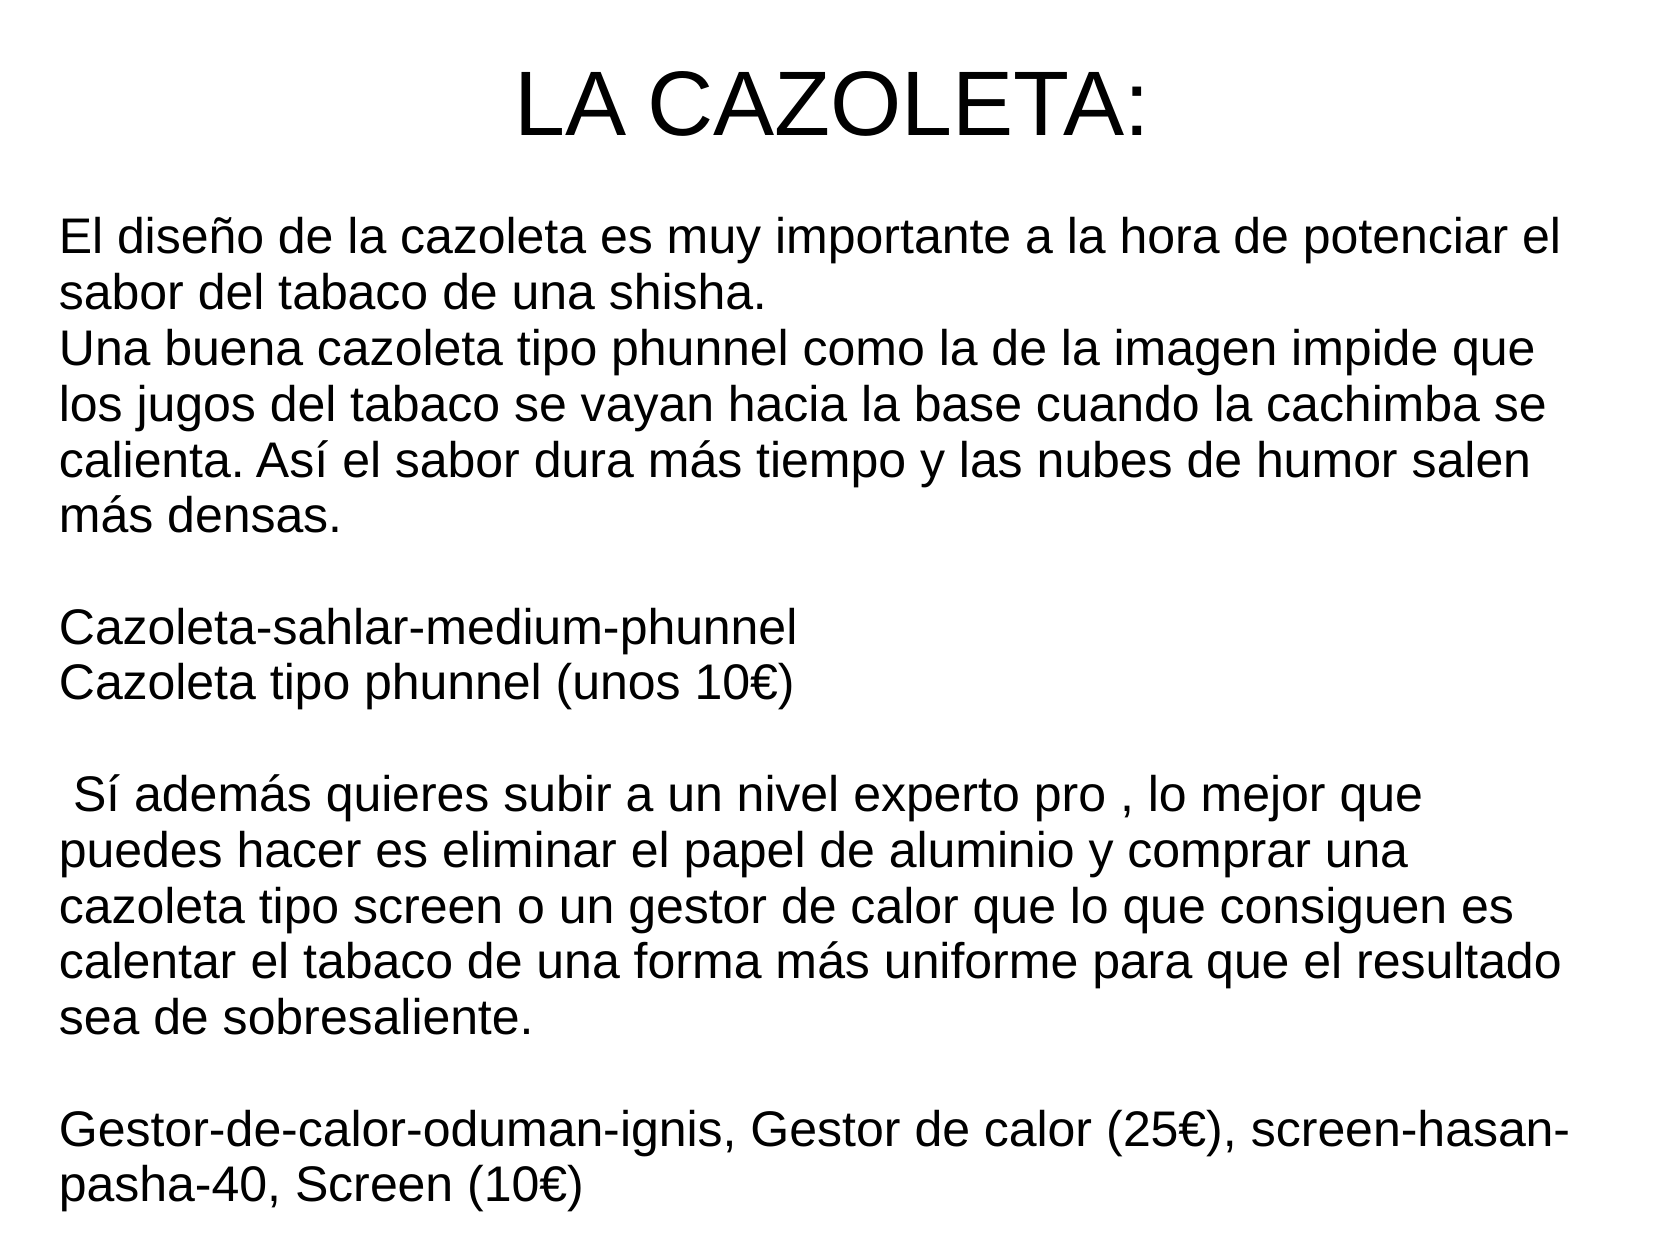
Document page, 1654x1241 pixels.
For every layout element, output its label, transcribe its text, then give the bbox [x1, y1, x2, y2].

subtitle El diseño de la cazoleta es muy importante a la hora de potenciar el sabor del tabaco de una shisha. Una buena cazoleta tipo phunnel como la de la imagen impide que los jugos del tabaco se vayan hacia la base cuando la cachimba se calienta. Así el sabor dura más tiempo y las nubes de humor salen más densas. Cazoleta-sahlar-medium-phunnel Cazoleta tipo phunnel (unos 10€) Sí además quieres subir a un nivel experto pro , lo mejor que puedes hacer es eliminar el papel de aluminio y comprar una cazoleta tipo screen o un gestor de calor que lo que consiguen es calentar el tabaco de una forma más uniforme para que el resultado sea de sobresaliente. Gestor-de-calor-oduman-ignis, Gestor de calor (25€), screen-hasan-pasha-40, Screen (10€) [59, 208, 1595, 1213]
title LA CAZOLETA: [88, 0, 1577, 208]
